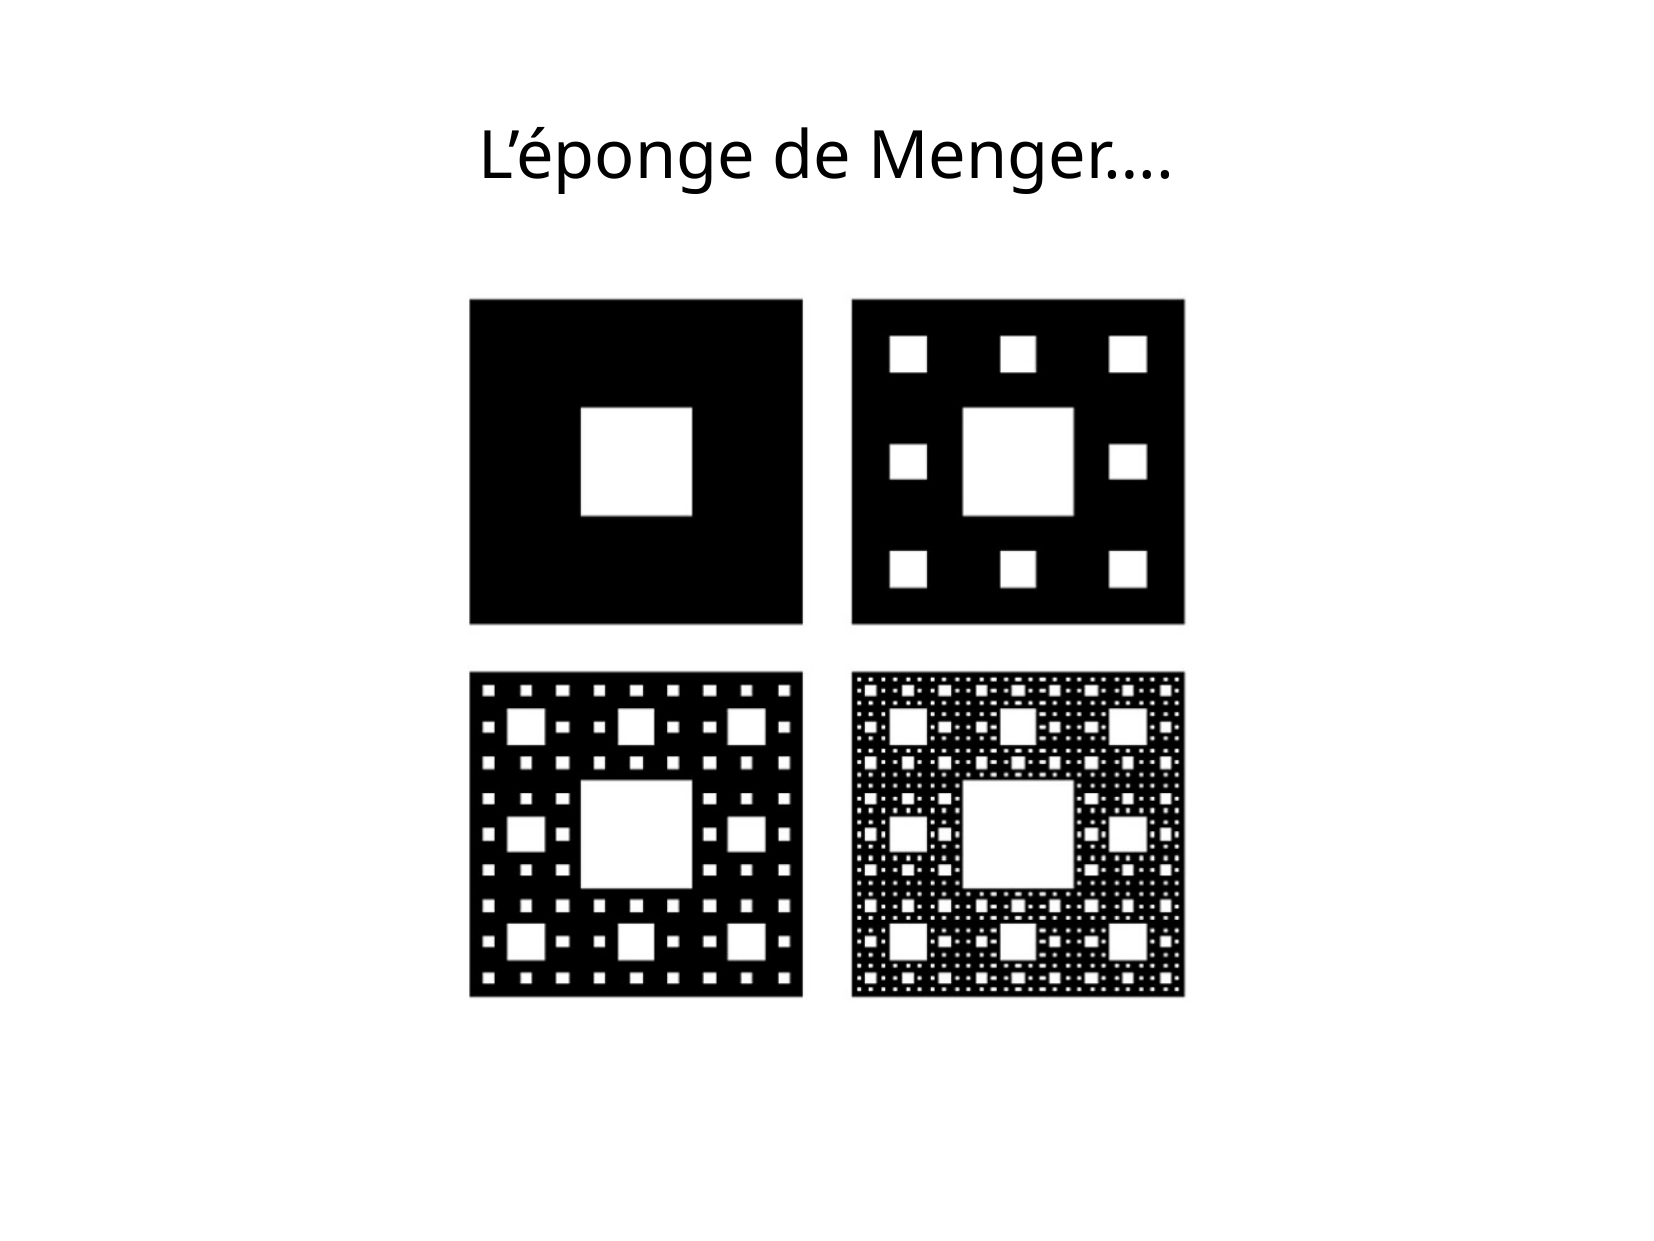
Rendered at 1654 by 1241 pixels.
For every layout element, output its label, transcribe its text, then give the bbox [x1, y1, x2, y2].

picture [458, 290, 1196, 1010]
title L’éponge de Menger…. [82, 49, 1571, 257]
